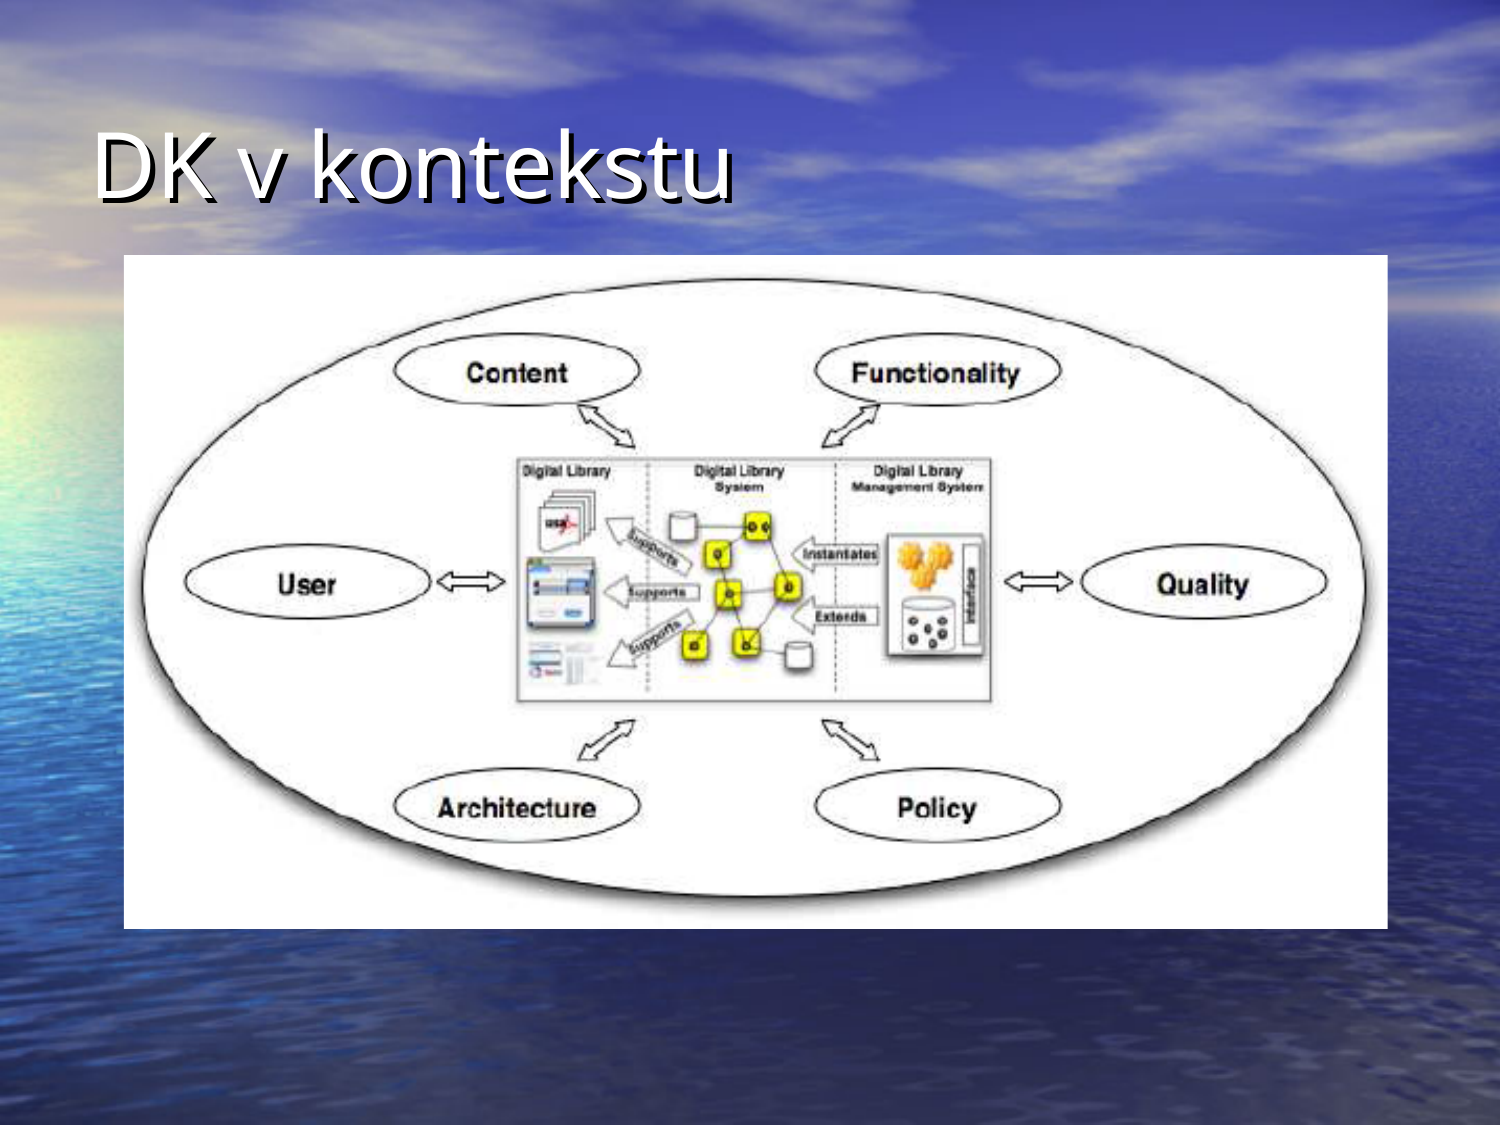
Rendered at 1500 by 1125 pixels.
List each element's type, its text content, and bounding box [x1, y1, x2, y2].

title DK v kontekstu [75, 47, 1426, 276]
picture [0, 0, 1500, 1125]
